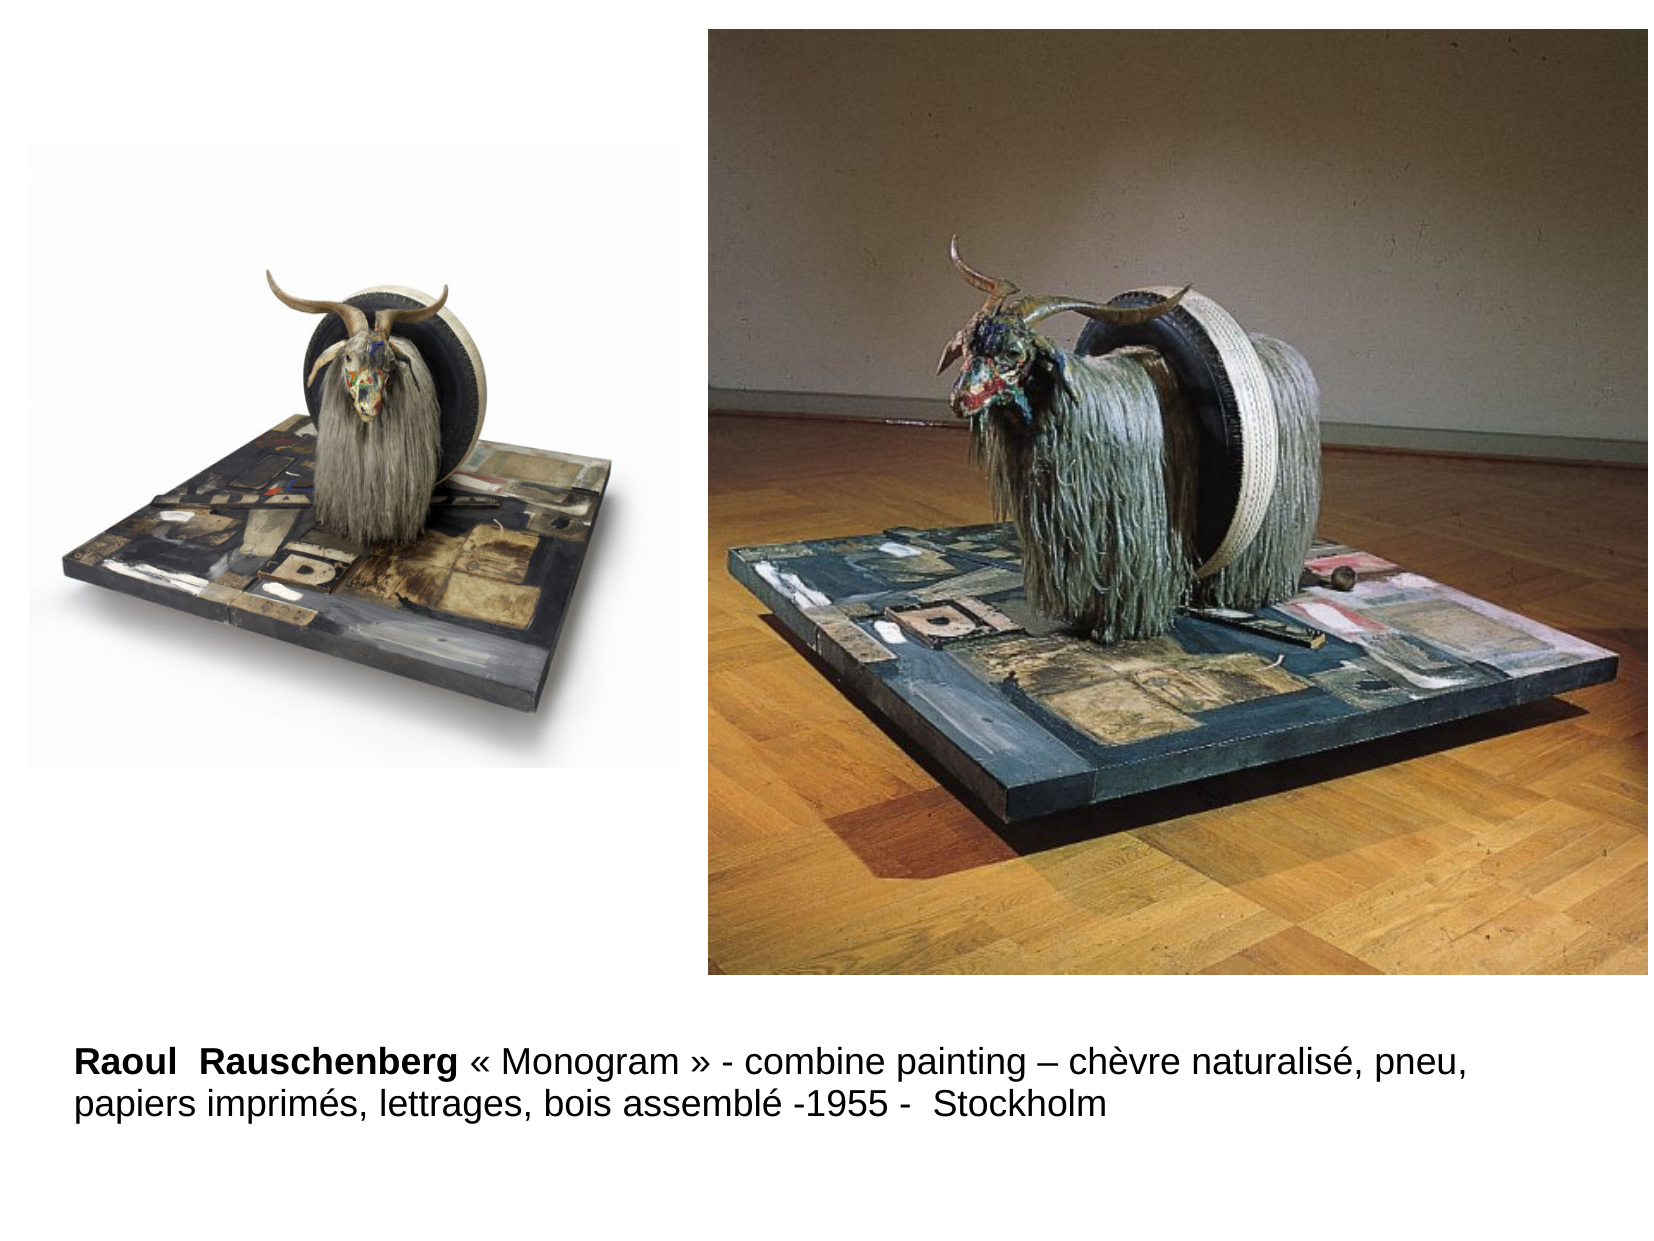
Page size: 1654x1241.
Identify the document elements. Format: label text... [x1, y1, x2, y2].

picture [29, 143, 680, 768]
picture [708, 29, 1648, 975]
text_box Raoul Rauschenberg « Monogram » - combine painting – chèvre naturalisé, pneu, papiers imprimés, lettrages, bois assemblé -1955 - Stockholm [59, 1033, 1536, 1134]
